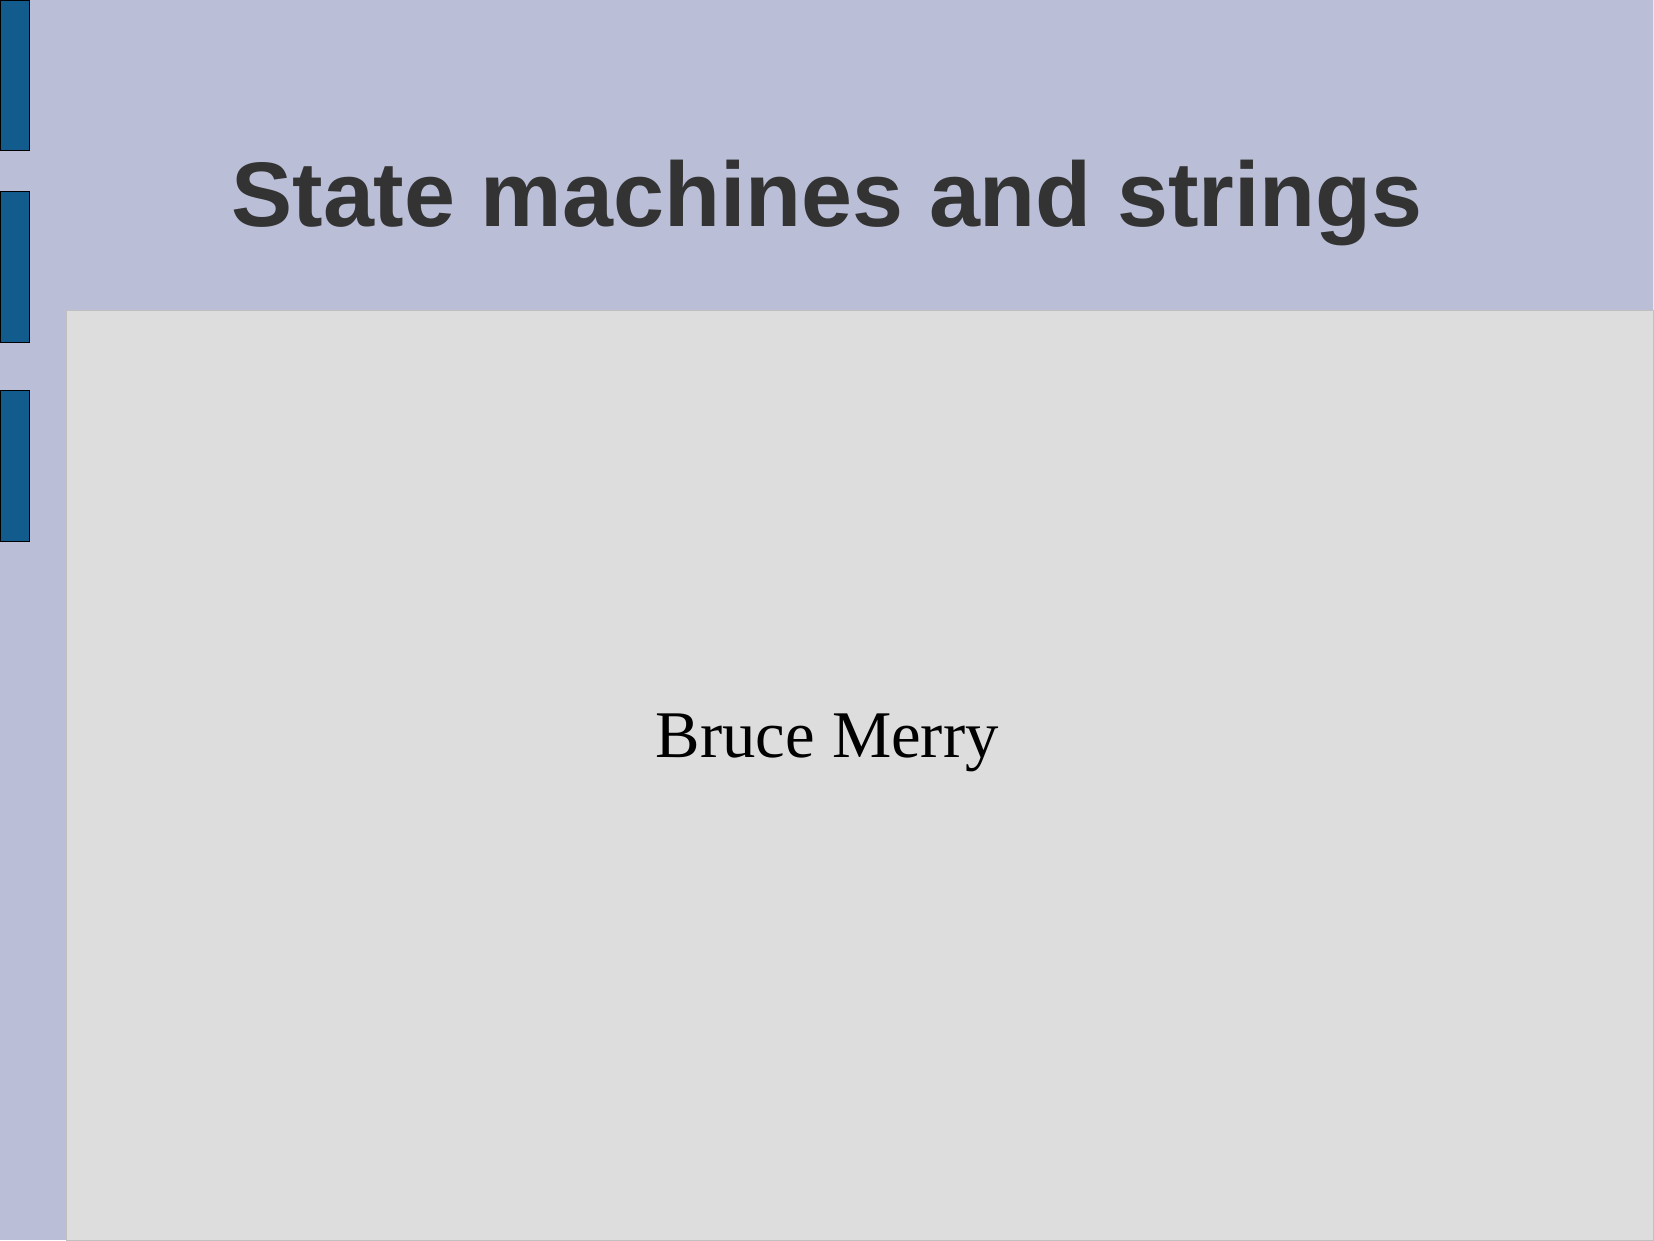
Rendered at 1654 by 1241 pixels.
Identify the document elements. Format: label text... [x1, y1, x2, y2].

subtitle Bruce Merry [121, 344, 1534, 1127]
title State machines and strings [121, 91, 1534, 299]
